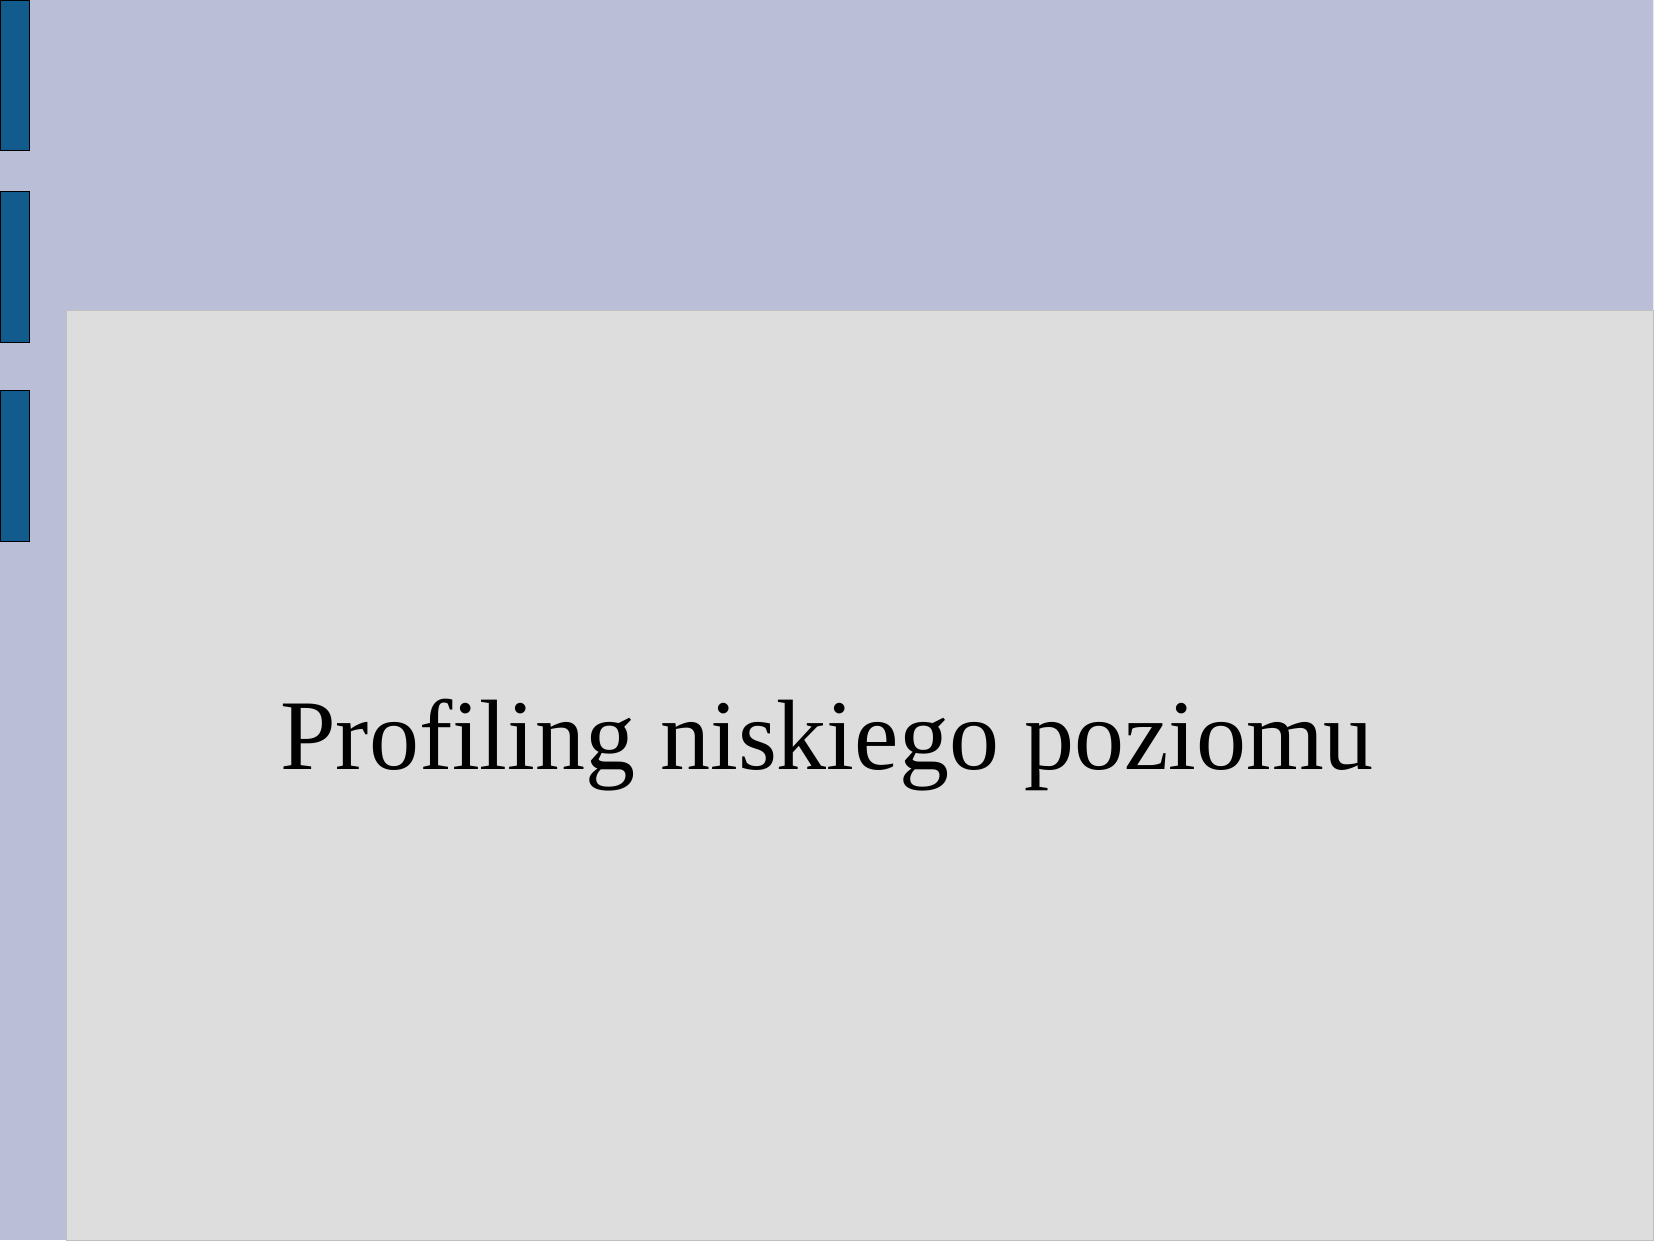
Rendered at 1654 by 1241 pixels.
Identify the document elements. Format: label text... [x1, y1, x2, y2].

subtitle Profiling niskiego poziomu [121, 344, 1534, 1127]
